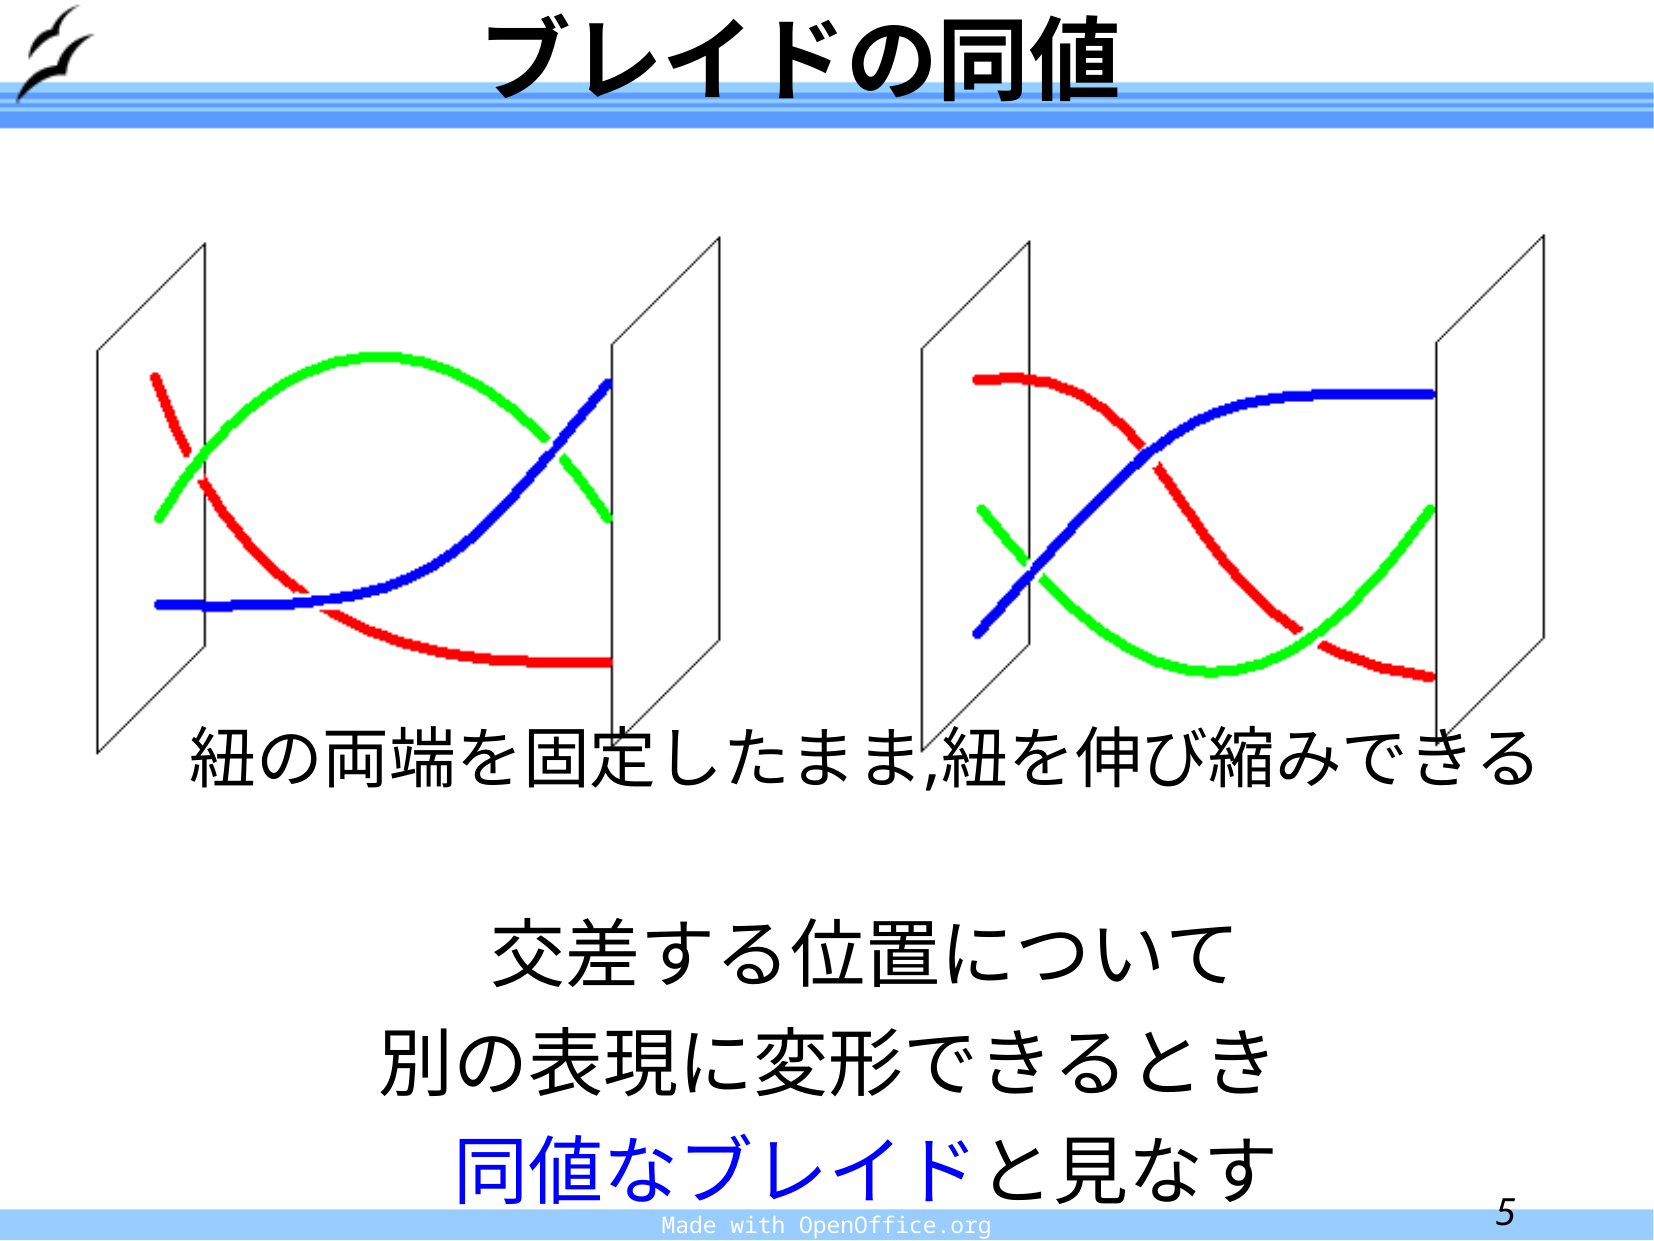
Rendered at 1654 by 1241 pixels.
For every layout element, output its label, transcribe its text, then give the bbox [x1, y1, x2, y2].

picture [1497, 756, 1523, 760]
picture [289, 739, 311, 760]
picture [534, 734, 579, 760]
picture [1119, 741, 1133, 750]
picture [357, 749, 377, 760]
picture [1101, 741, 1114, 750]
picture [472, 754, 490, 760]
picture [982, 734, 994, 754]
picture [1101, 755, 1114, 760]
picture [230, 734, 242, 754]
picture [267, 739, 288, 760]
picture [1119, 755, 1133, 760]
picture [1024, 754, 1042, 760]
picture [1242, 745, 1256, 760]
title ブレイドの同値 [94, 3, 1507, 103]
subtitle 紐の両端を固定したまま,紐を伸び縮みできる 交差する位置について 別の表現に変形できるとき 同値なブレイドと見なす [4, 760, 1653, 1156]
picture [0, 0, 1654, 133]
picture [334, 749, 352, 760]
picture [6, 206, 1654, 827]
